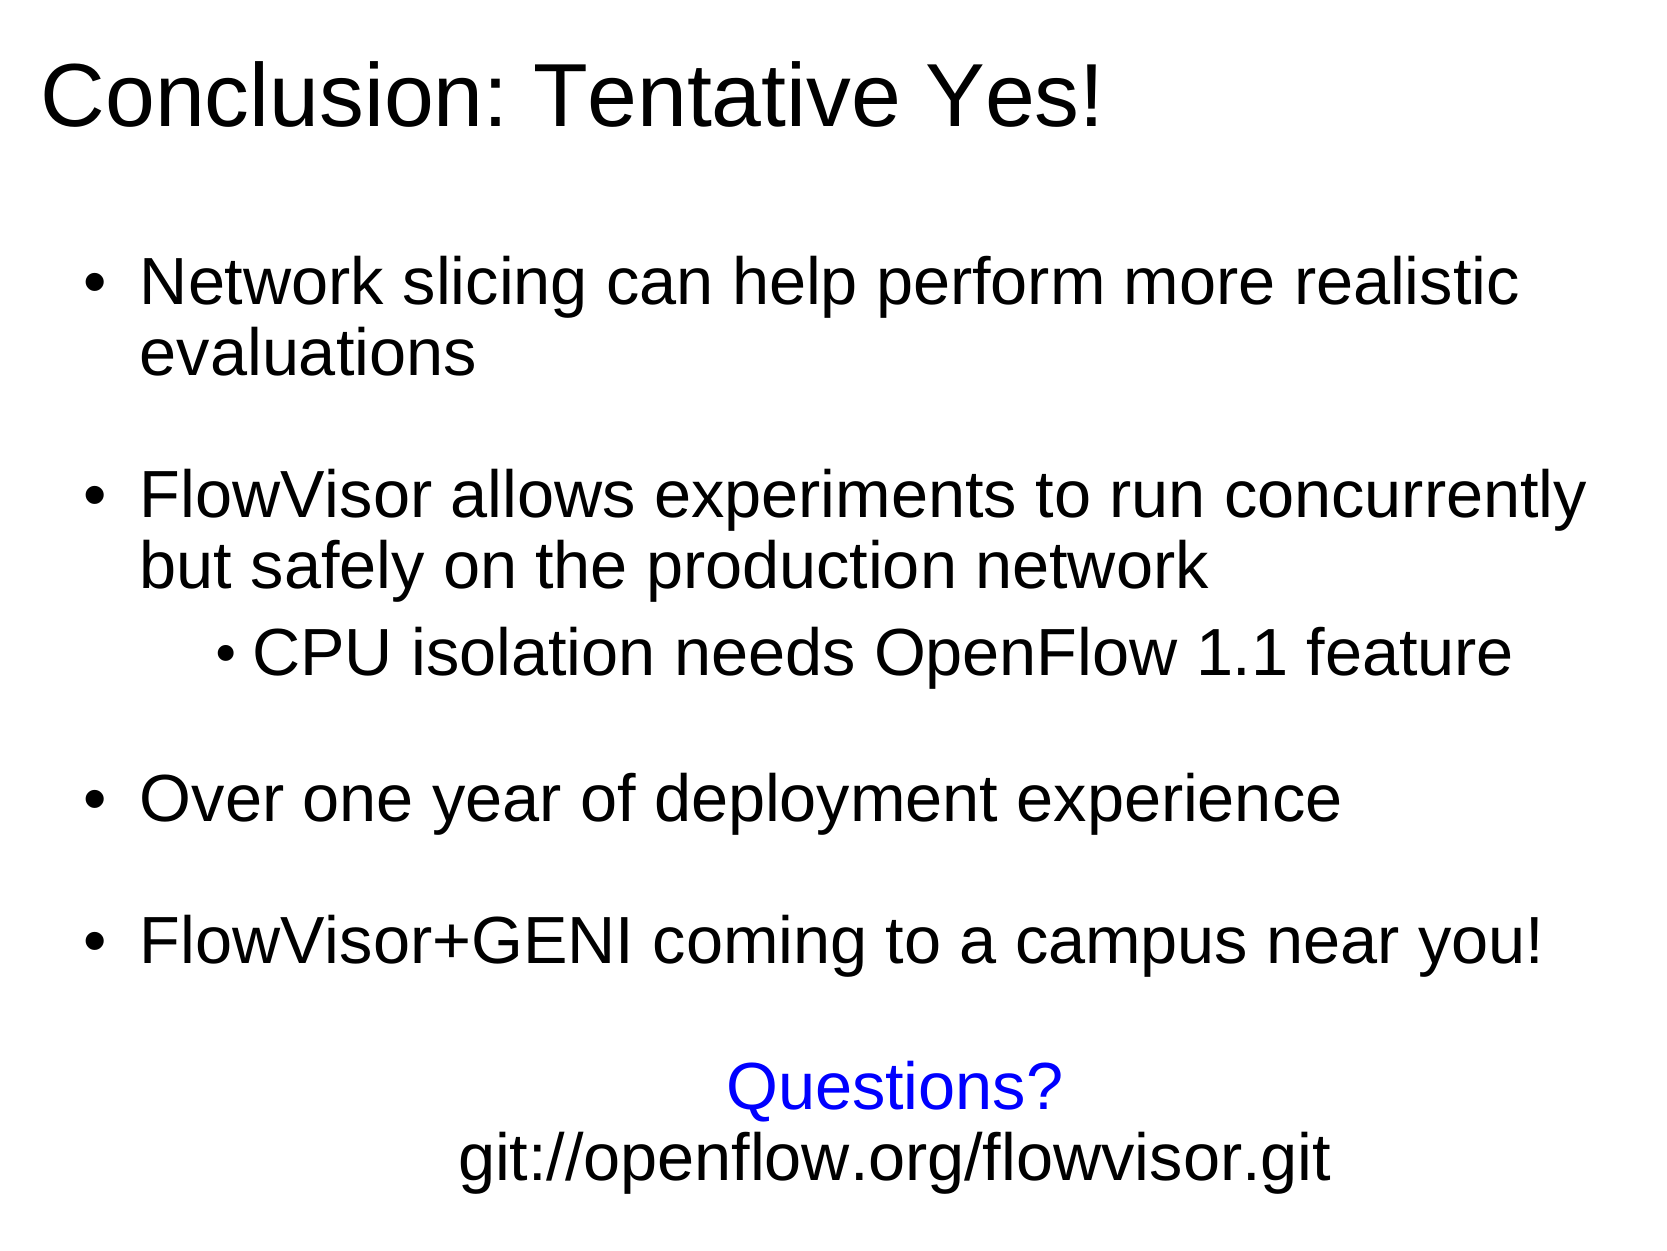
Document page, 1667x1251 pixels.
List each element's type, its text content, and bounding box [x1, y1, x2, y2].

list Network slicing can help perform more realistic evaluations FlowVisor allows experiments to run concurrently but safely on the production network CPU isolation needs OpenFlow 1.1 feature Over one year of deployment experience FlowVisor+GENI coming to a campus near you! Questions? git://openflow.org/flowvisor.git [64, 248, 1651, 1199]
title Conclusion: Tentative Yes! [40, 50, 1627, 201]
